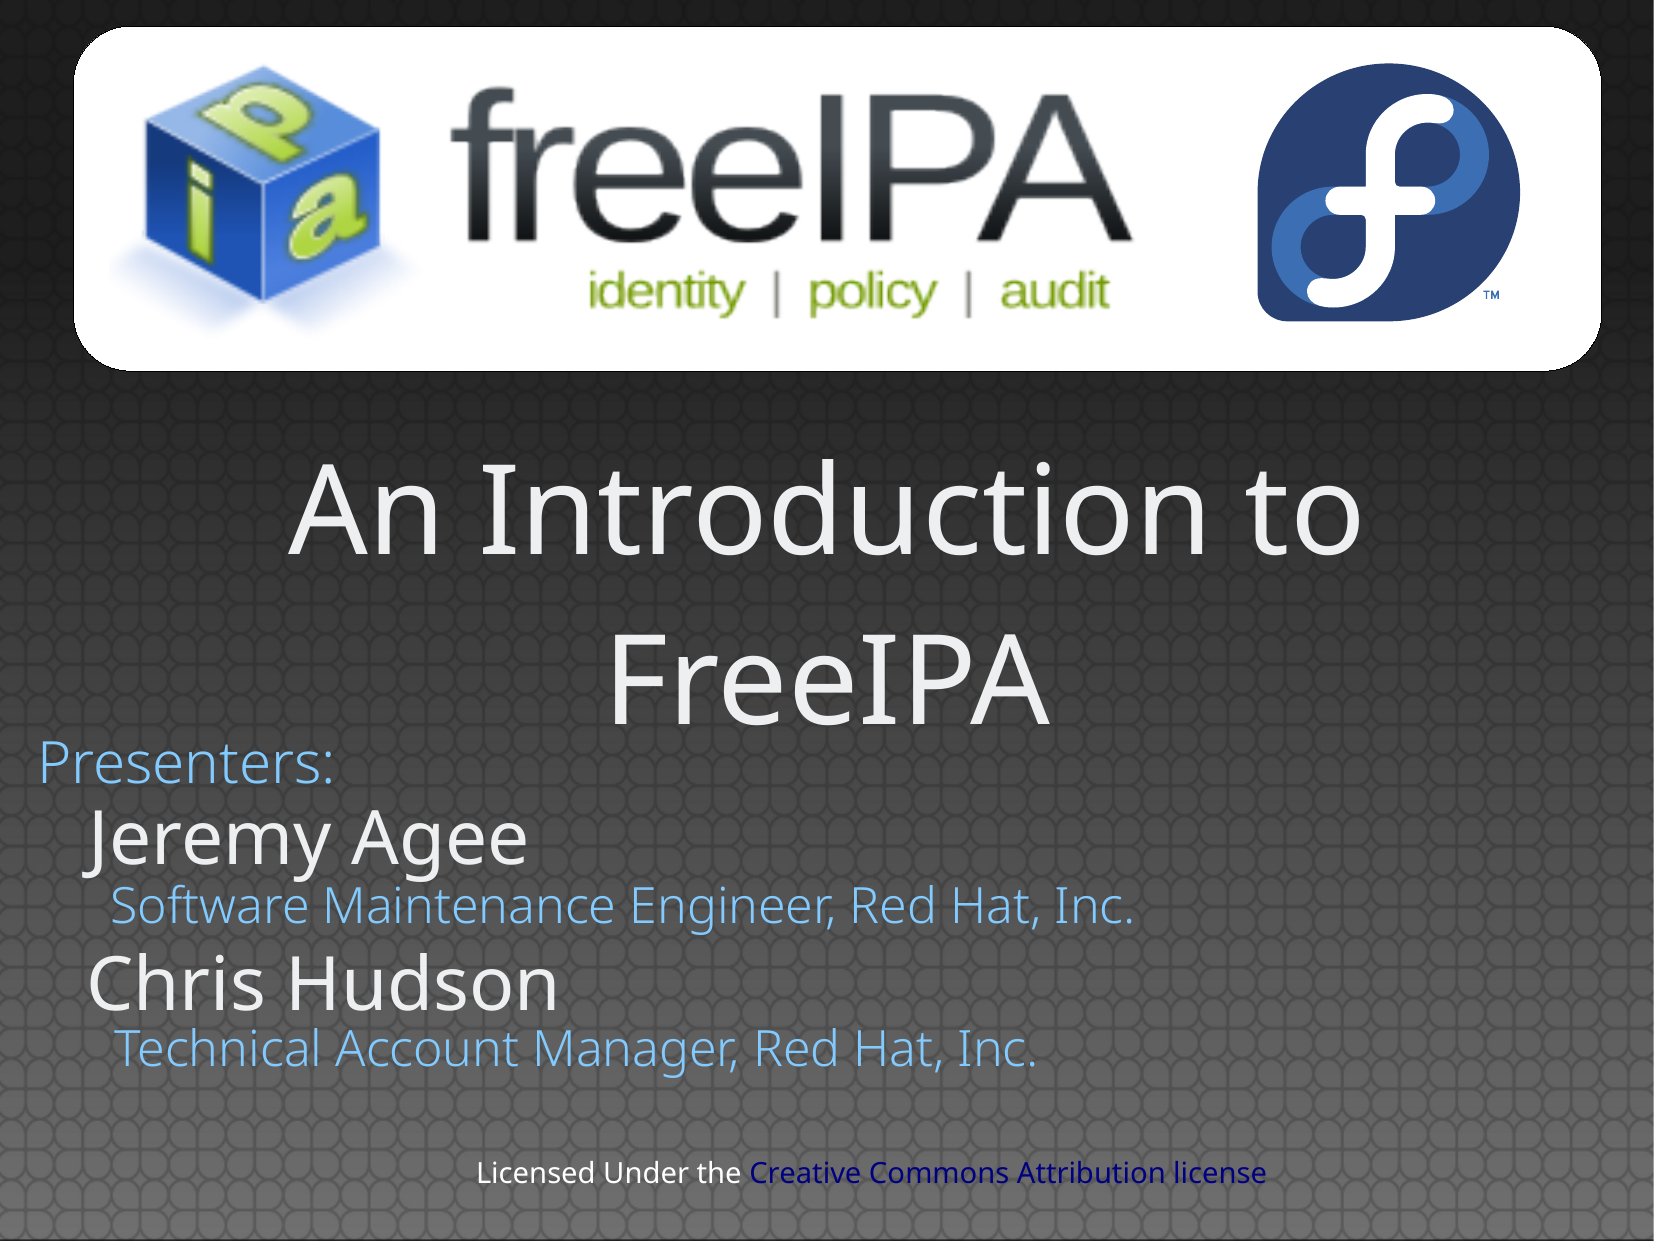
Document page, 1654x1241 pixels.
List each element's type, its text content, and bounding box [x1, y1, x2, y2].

text_box Software Maintenance Engineer, Red Hat, Inc. [96, 862, 1274, 938]
text_box Technical Account Manager, Red Hat, Inc. [100, 1005, 1163, 1081]
text_box Licensed Under the Creative Commons Attribution license [403, 1144, 1283, 1229]
text_box Jeremy Agee [74, 777, 1057, 880]
text_box Presenters: [22, 714, 398, 797]
text_box [73, 26, 1602, 372]
text_box An Introduction to FreeIPA [230, 413, 1425, 719]
text_box Chris Hudson [71, 923, 1055, 1026]
picture [0, 0, 1654, 1241]
